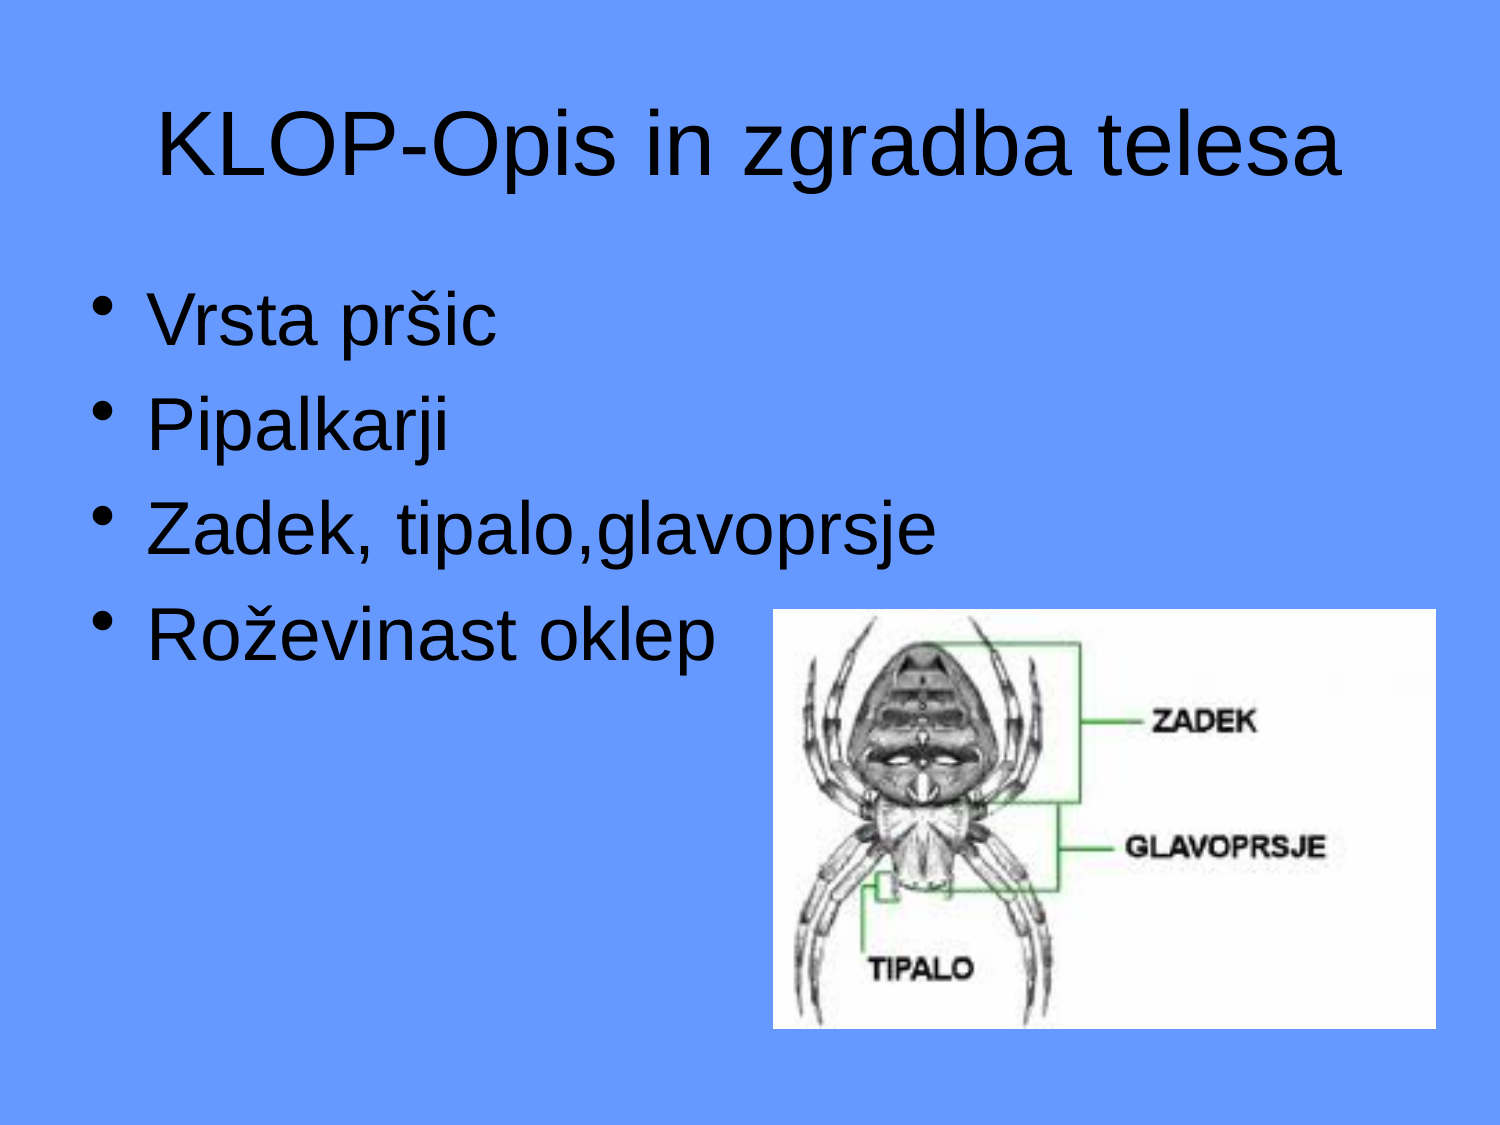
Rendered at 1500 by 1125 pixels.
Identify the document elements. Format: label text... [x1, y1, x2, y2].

picture [773, 609, 1436, 1029]
title KLOP-Opis in zgradba telesa [75, 45, 1425, 233]
list Vrsta pršic Pipalkarji Zadek, tipalo,glavoprsje Roževinast oklep [75, 262, 1425, 1005]
